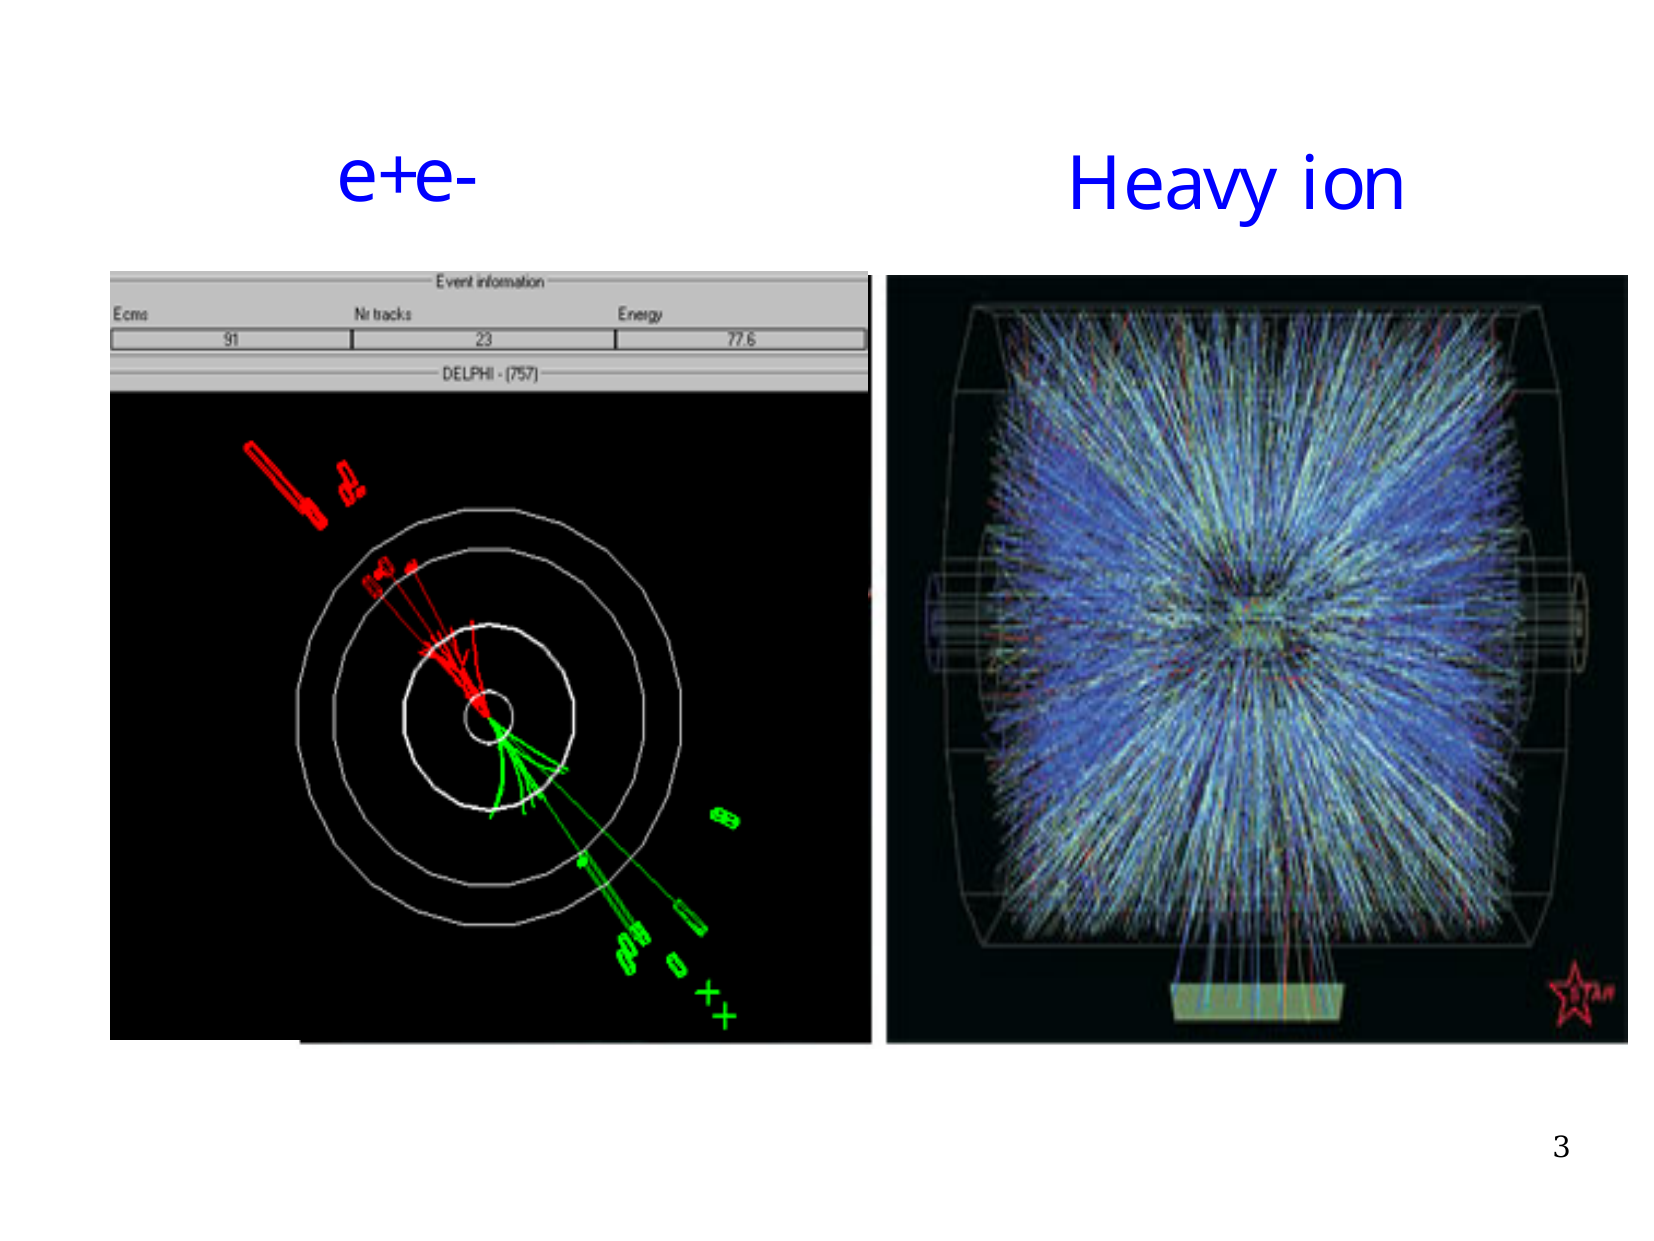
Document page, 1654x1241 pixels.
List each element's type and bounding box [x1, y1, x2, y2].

picture [110, 271, 1628, 1049]
chart [334, 119, 1654, 305]
chart [324, 531, 1329, 710]
